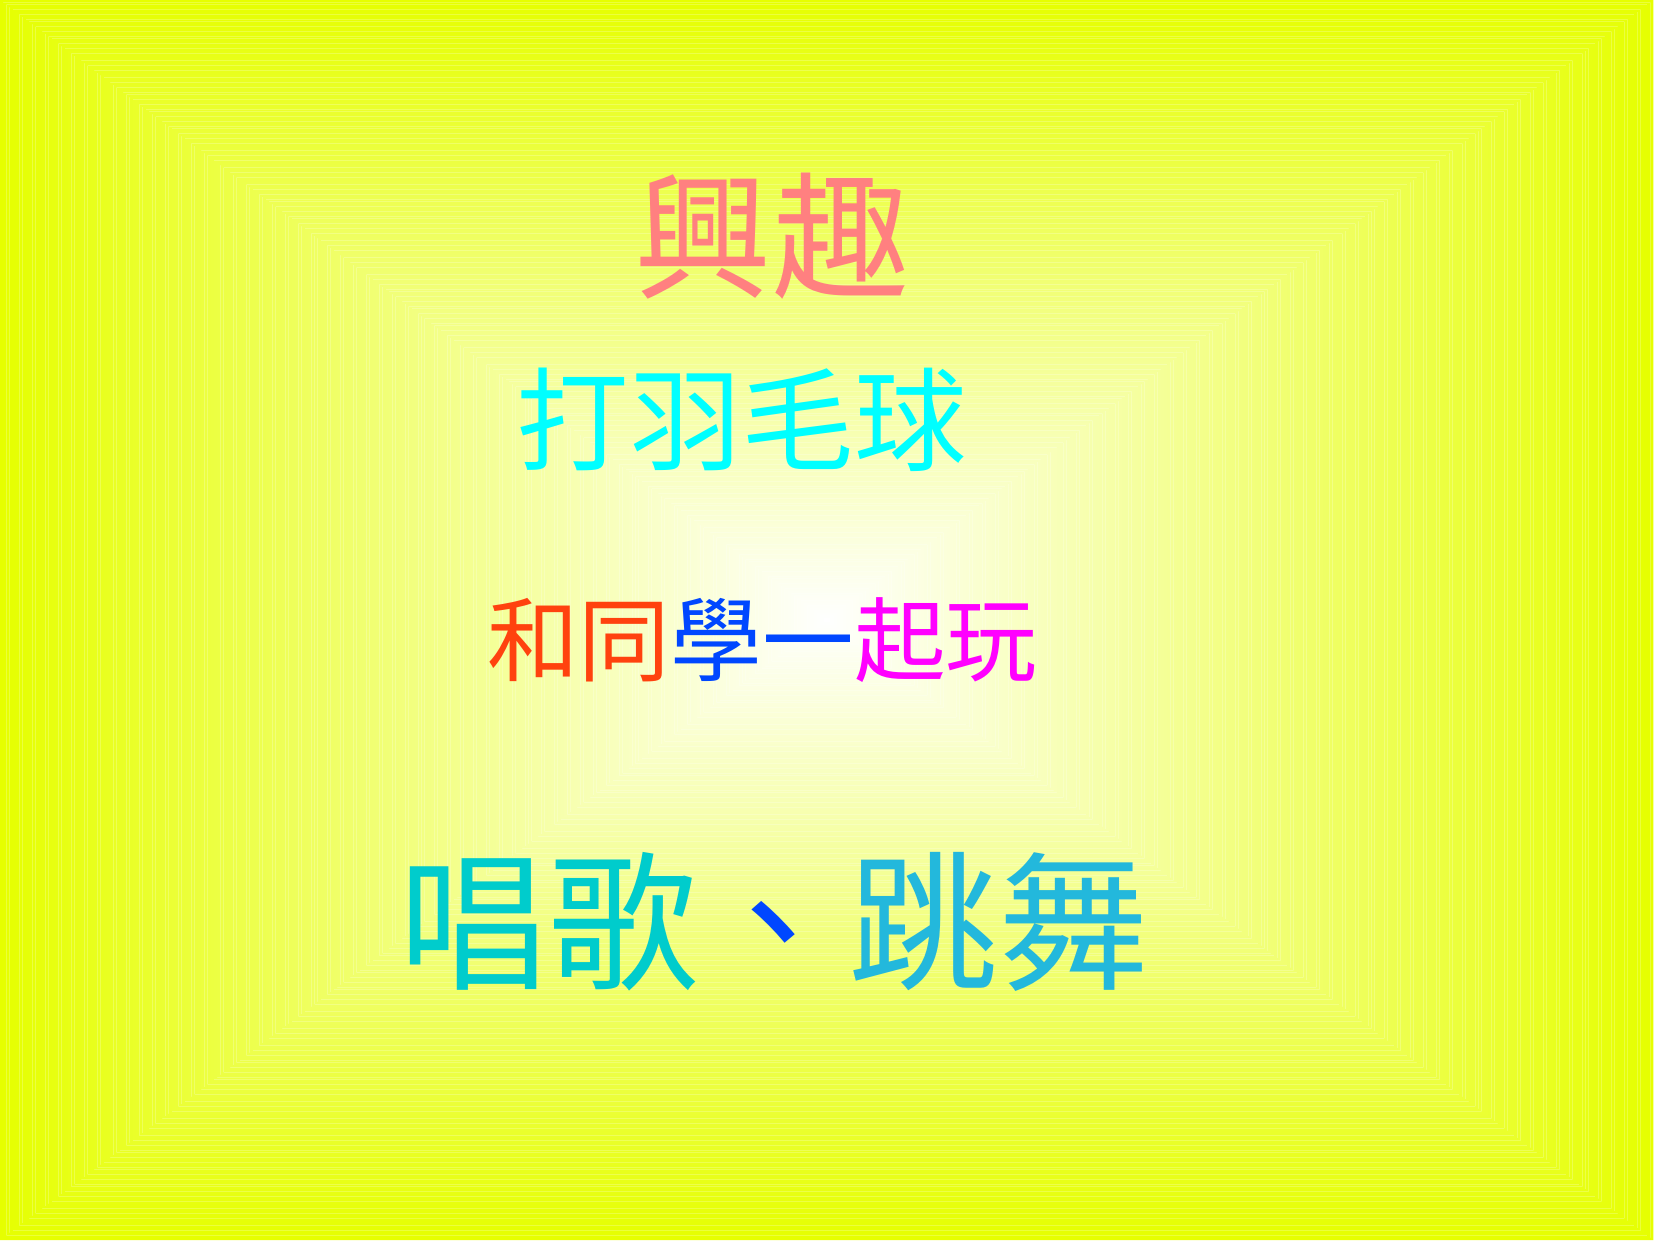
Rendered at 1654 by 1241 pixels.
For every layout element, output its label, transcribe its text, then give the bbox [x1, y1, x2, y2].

picture [1151, 177, 1565, 709]
text_box 興趣 [620, 121, 1241, 302]
text_box 唱歌、跳舞 [383, 797, 1359, 963]
text_box 打羽毛球 [502, 324, 1004, 453]
picture [29, 101, 502, 650]
text_box 和同學一起玩 [472, 561, 1151, 668]
